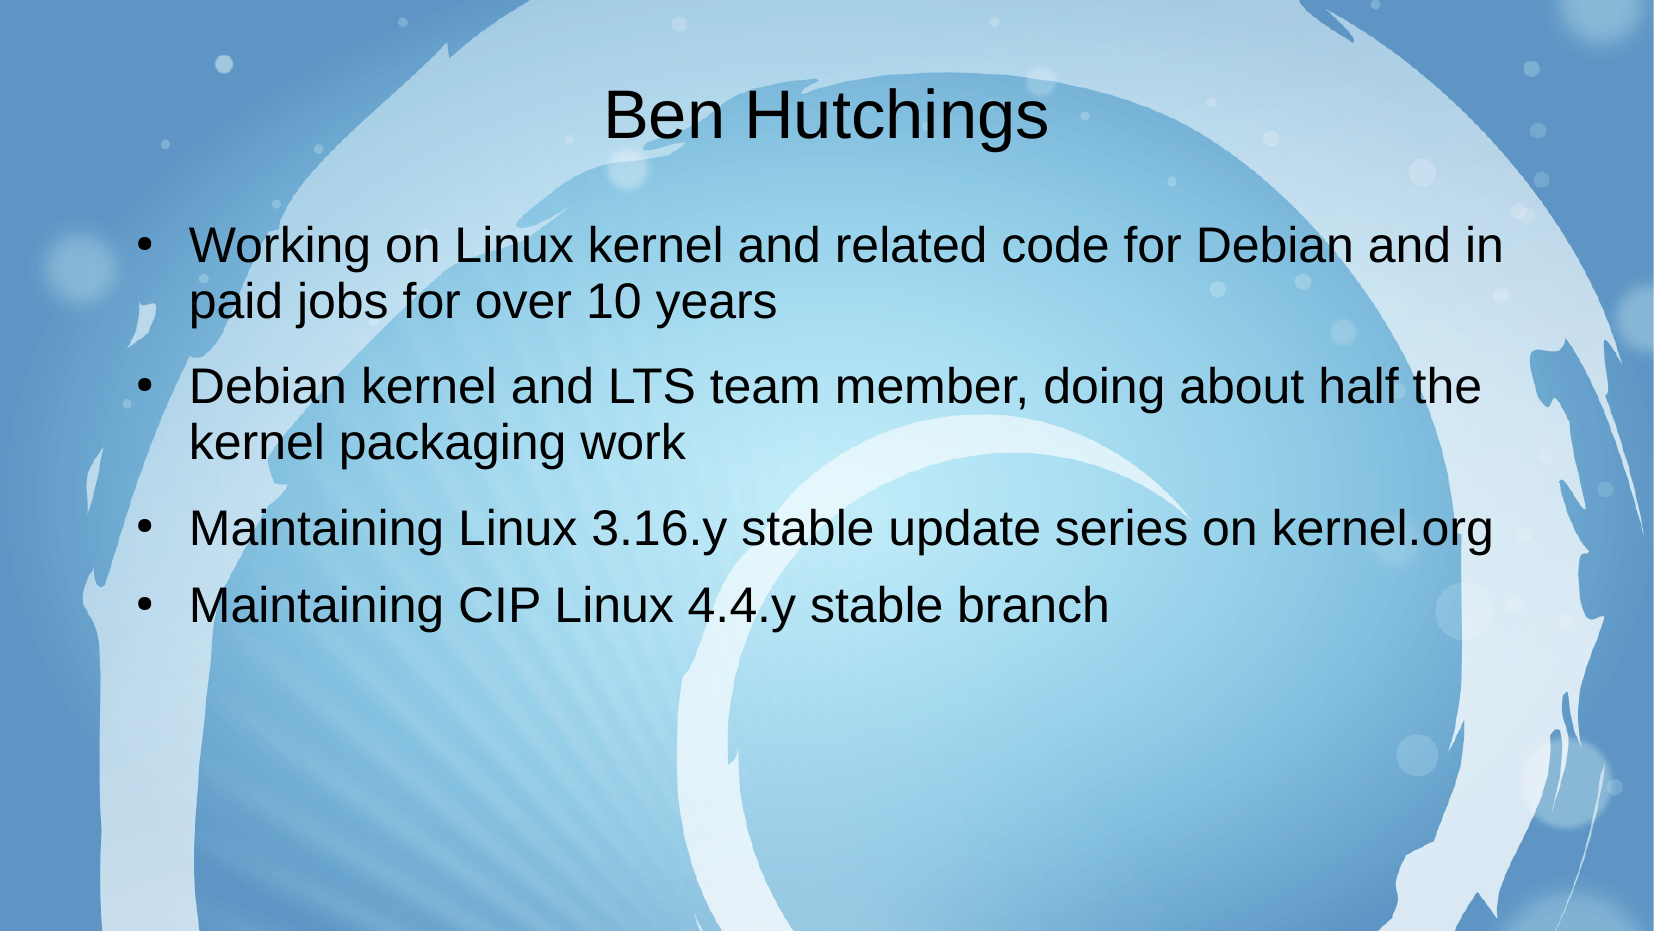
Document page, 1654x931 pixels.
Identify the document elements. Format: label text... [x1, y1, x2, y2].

title Ben Hutchings [118, 37, 1536, 193]
list Working on Linux kernel and related code for Debian and in paid jobs for over 10 years Debian kernel and LTS team member, doing about half the kernel packaging work Maintaining Linux 3.16.y stable update series on kernel.org Maintaining CIP Linux 4.4.y stable branch [118, 217, 1536, 832]
picture [0, 0, 1654, 931]
